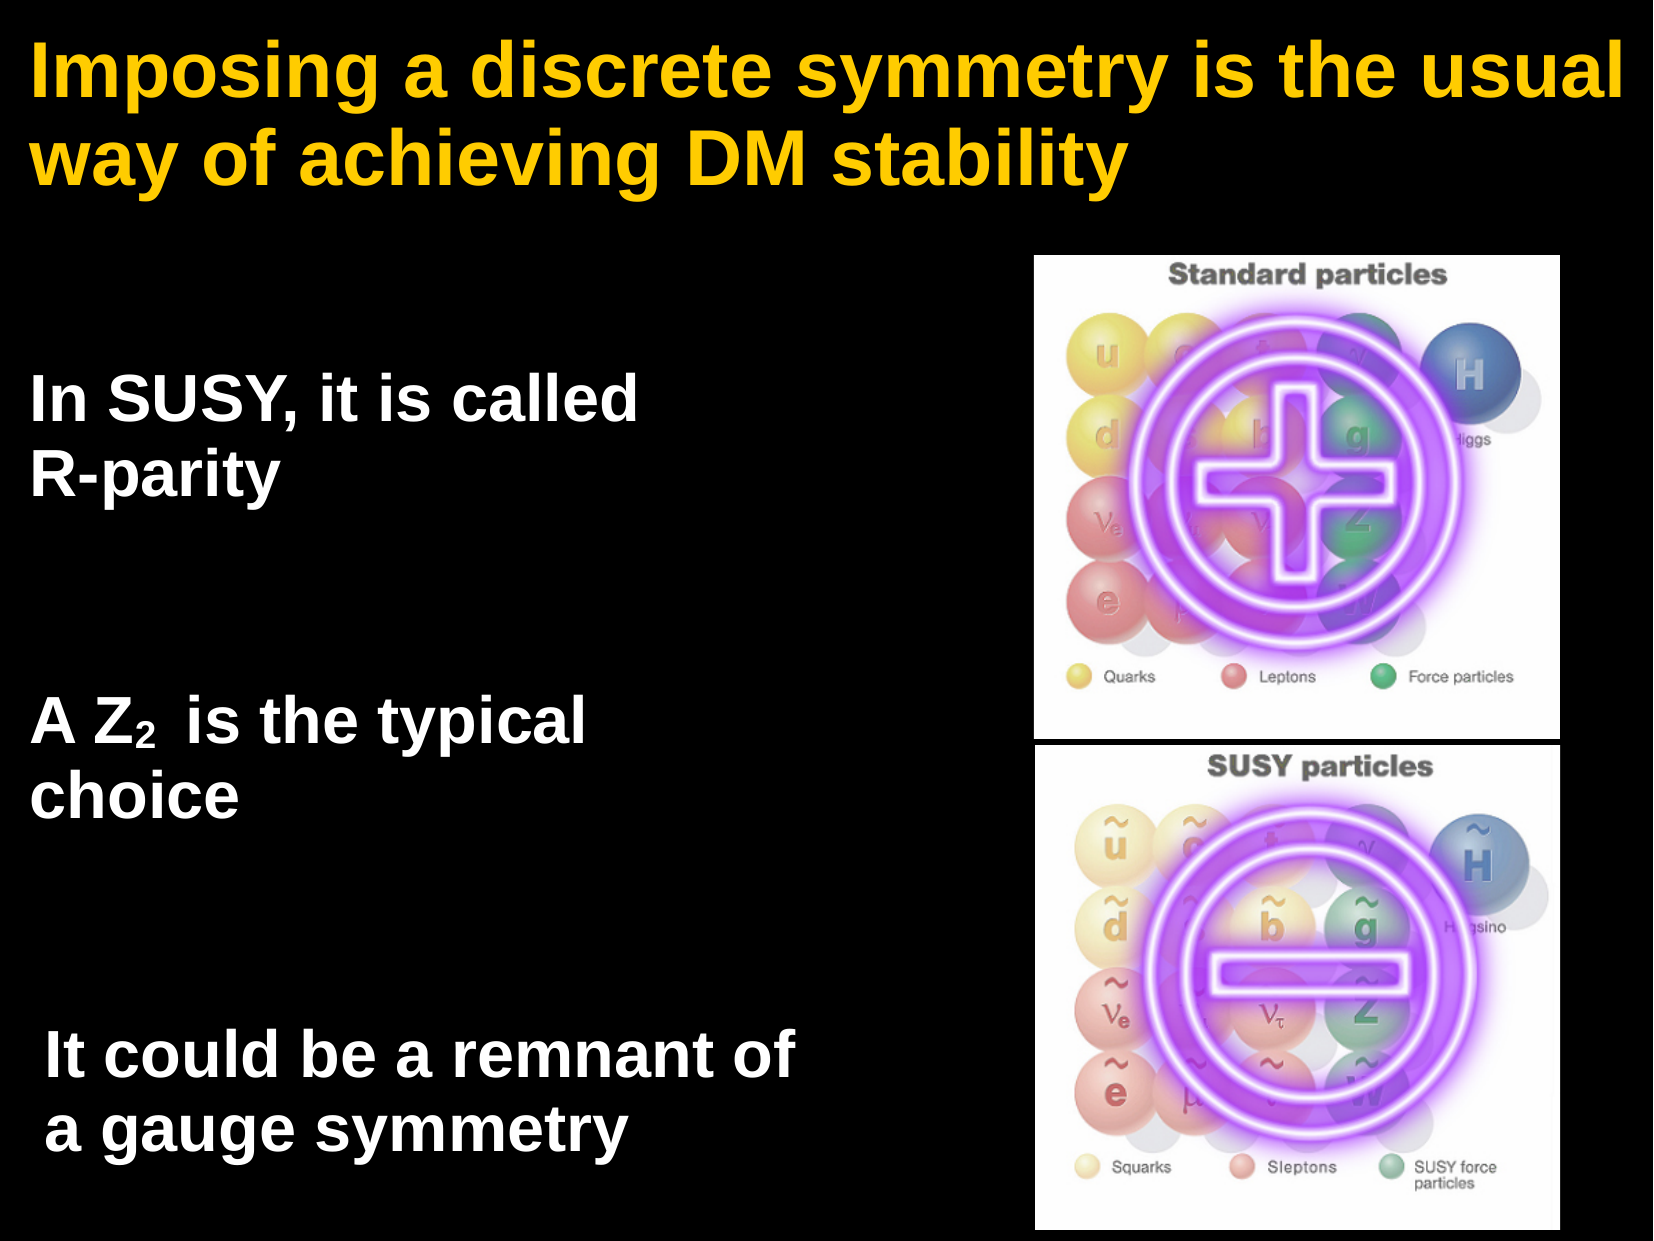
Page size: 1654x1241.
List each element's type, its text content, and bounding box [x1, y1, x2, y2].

text_box In SUSY, it is called R-parity [15, 353, 811, 541]
picture [1033, 255, 1561, 739]
picture [1035, 745, 1561, 1231]
text_box A Z2 is the typical choice [15, 675, 721, 863]
text_box It could be a remnant of a gauge symmetry [30, 1009, 826, 1241]
text_box Imposing a discrete symmetry is the usual way of achieving DM stability [15, 18, 1653, 214]
